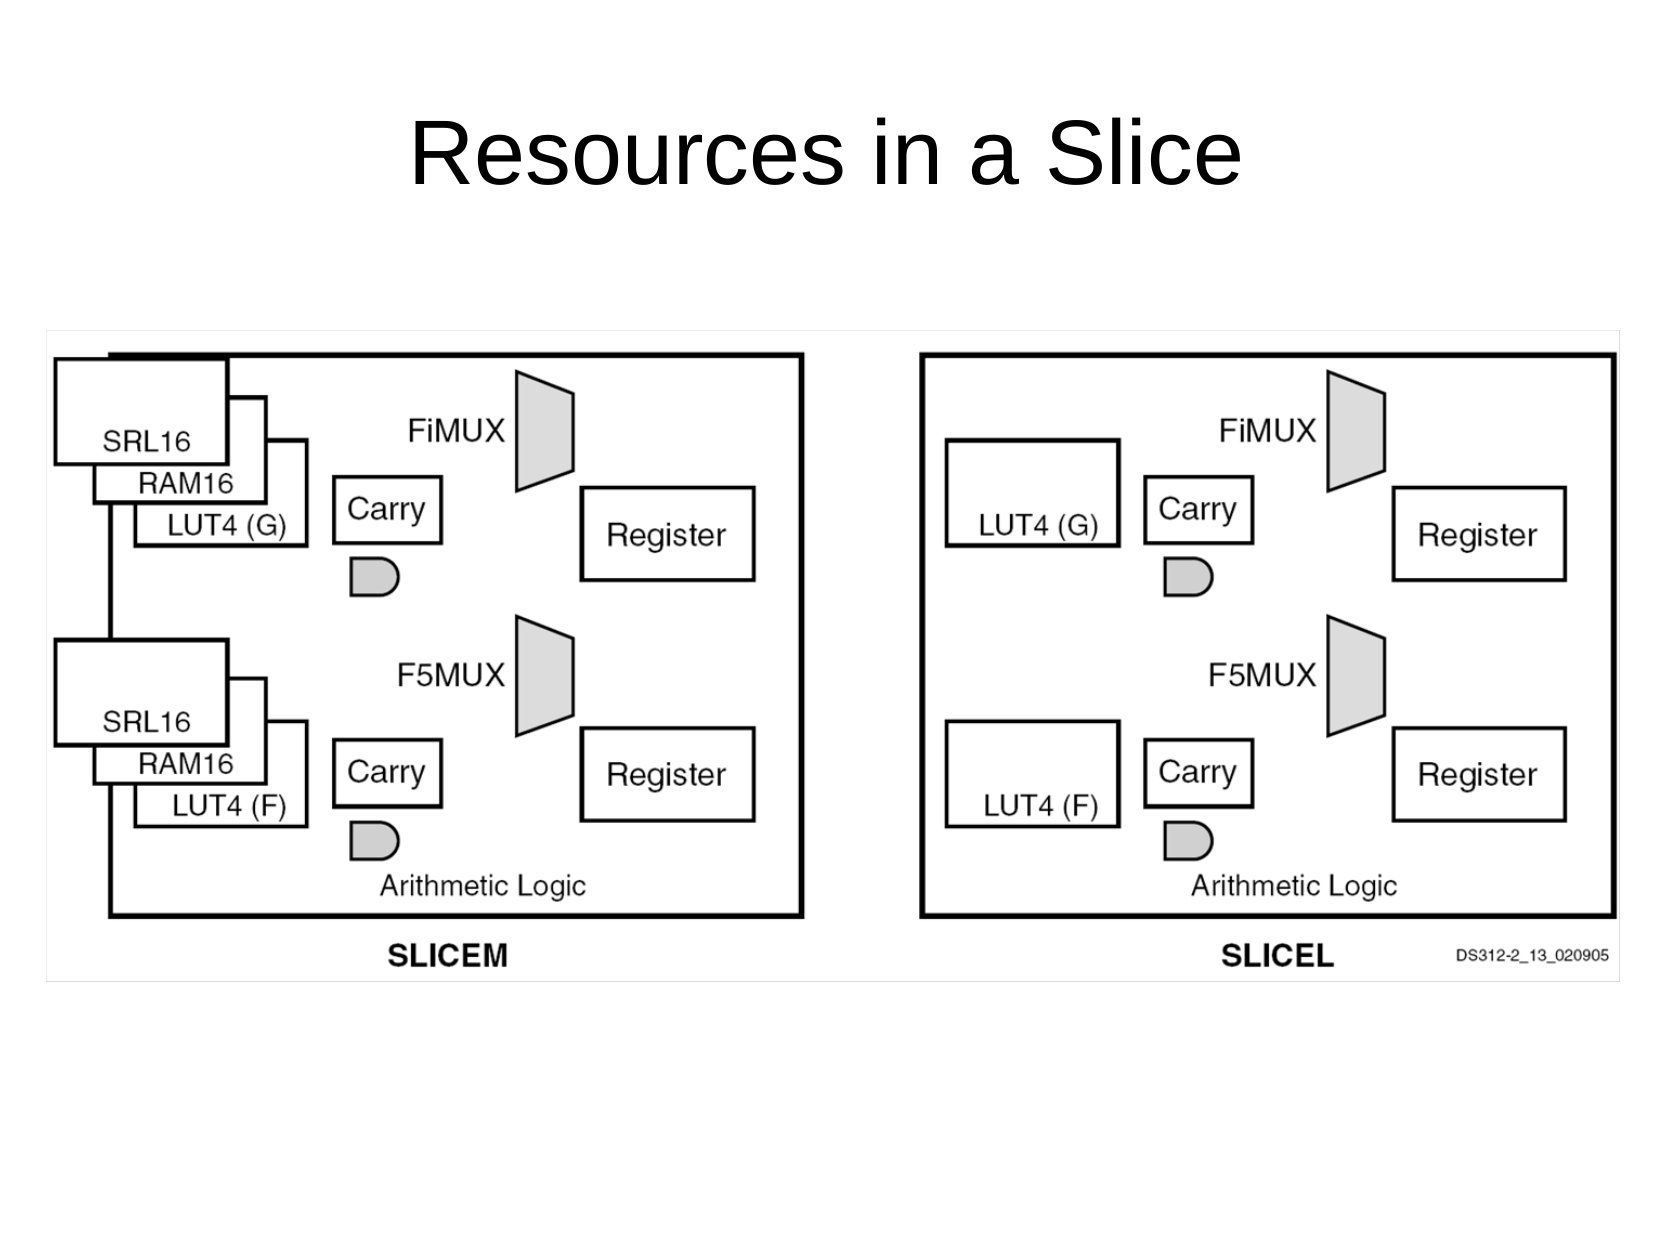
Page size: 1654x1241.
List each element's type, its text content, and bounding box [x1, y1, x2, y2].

title Resources in a Slice [82, 49, 1571, 257]
picture [45, 329, 1621, 983]
